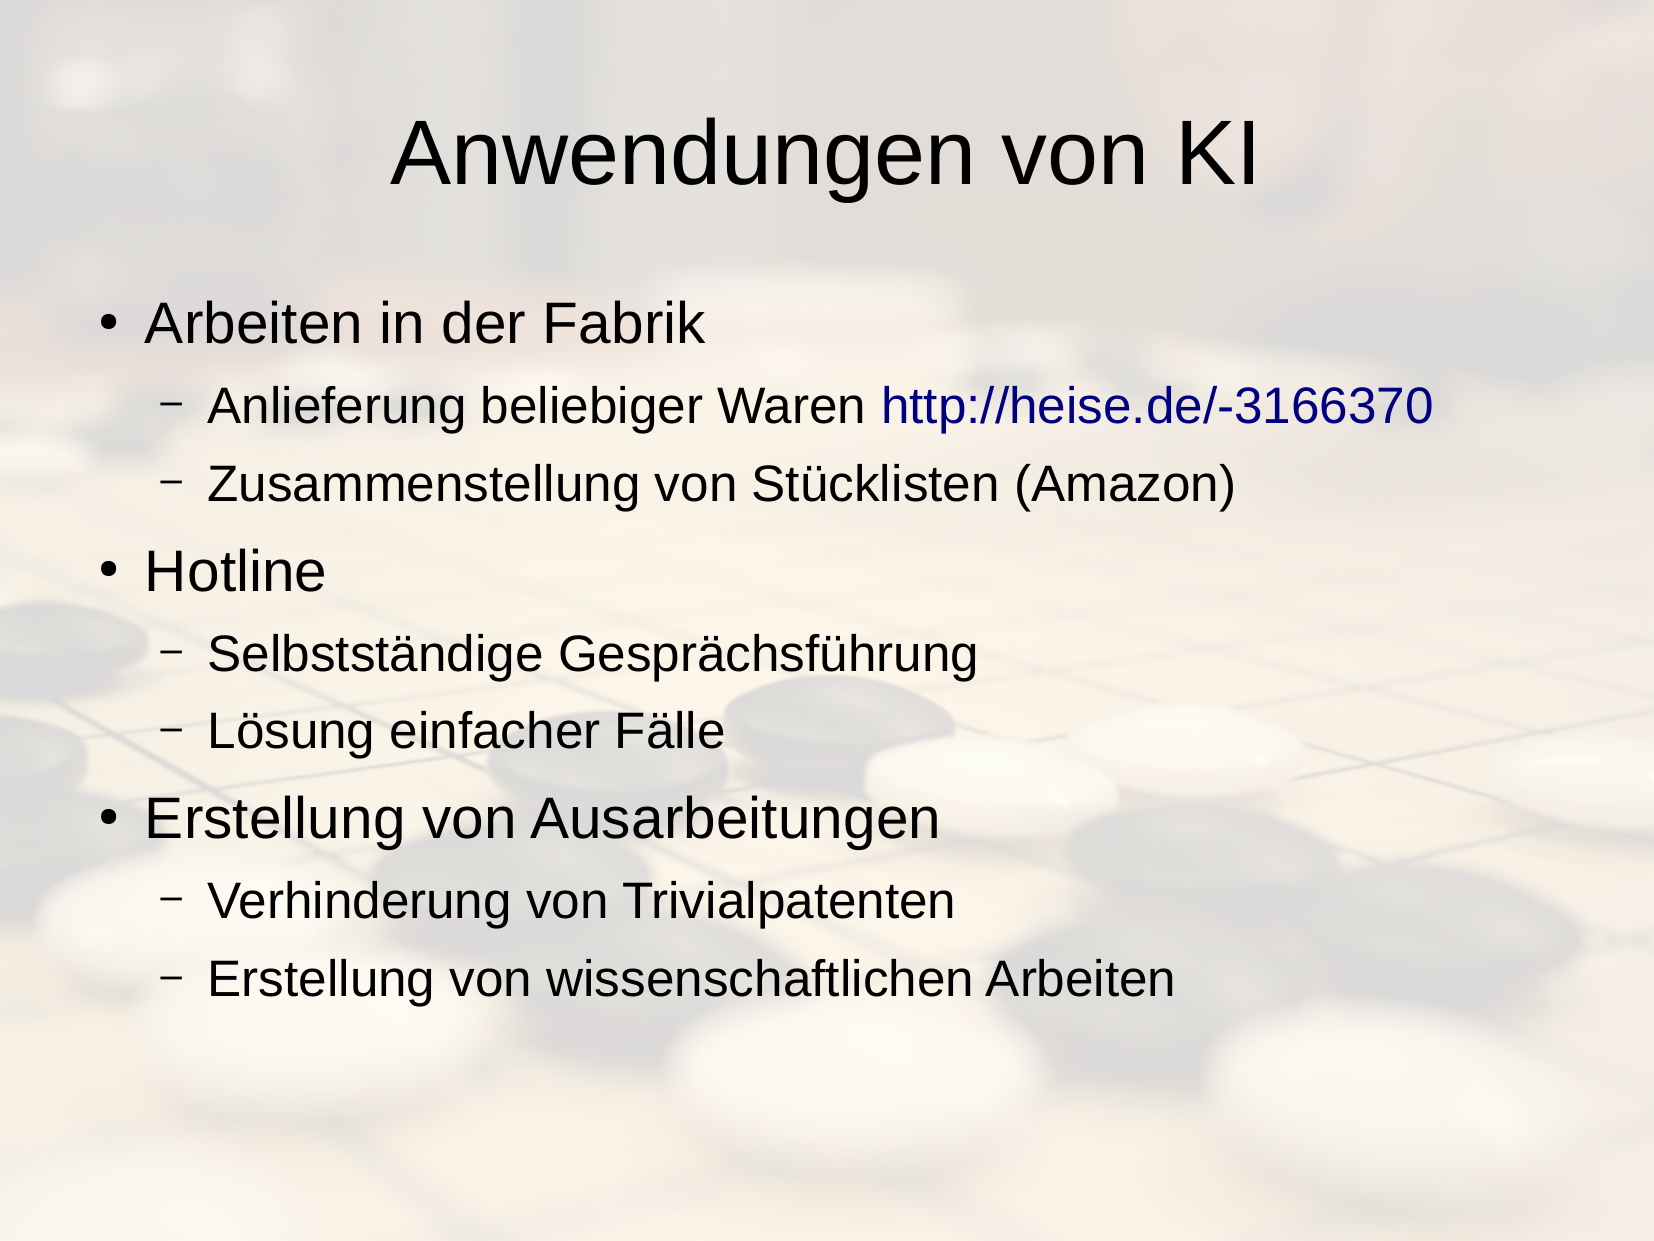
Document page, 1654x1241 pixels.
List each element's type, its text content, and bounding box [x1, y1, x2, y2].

title Anwendungen von KI [82, 49, 1571, 257]
list Arbeiten in der Fabrik Anlieferung beliebiger Waren http://heise.de/-3166370 Zusammenstellung von Stücklisten (Amazon) Hotline Selbstständige Gesprächsführung Lösung einfacher Fälle Erstellung von Ausarbeitungen Verhinderung von Trivialpatenten Erstellung von wissenschaftlichen Arbeiten [82, 290, 1571, 1010]
